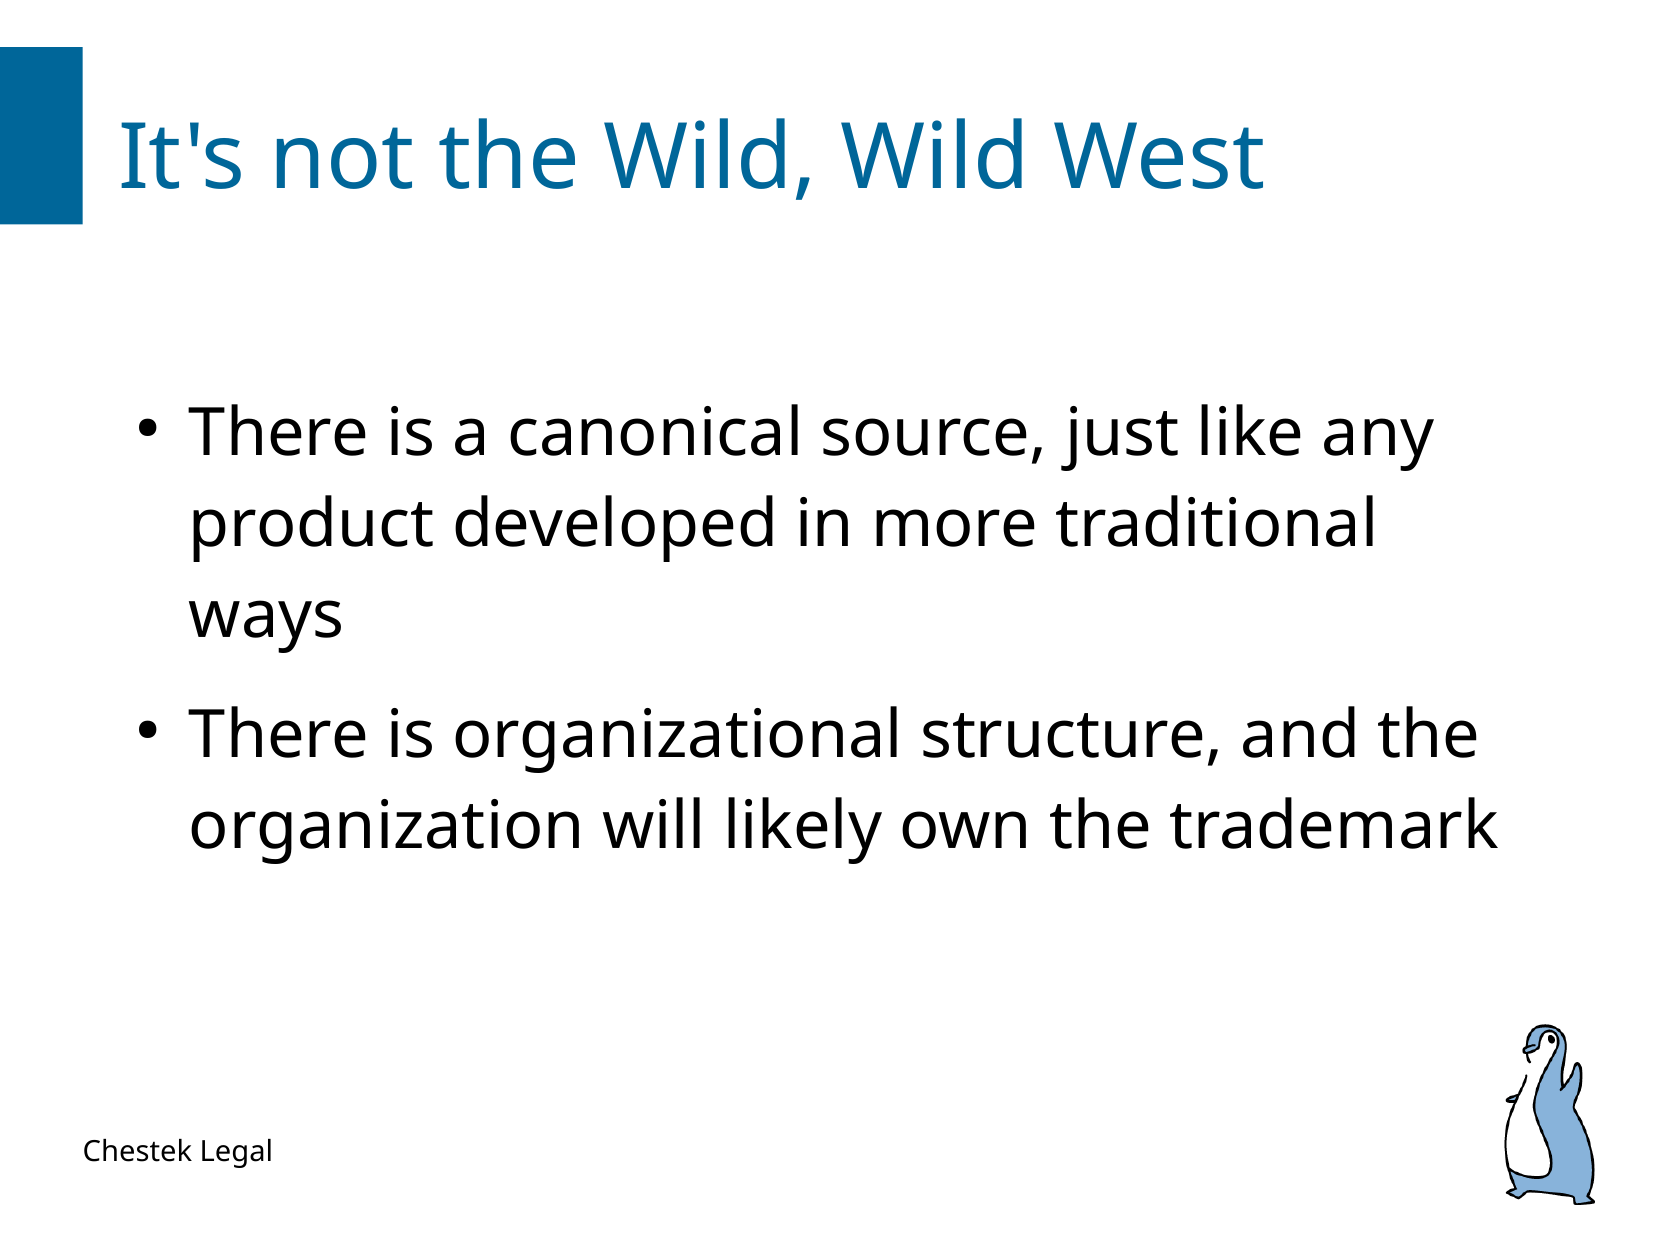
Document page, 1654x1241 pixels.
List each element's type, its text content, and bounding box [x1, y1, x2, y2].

list There is a canonical source, just like any product developed in more traditional ways There is organizational structure, and the organization will likely own the trademark [118, 384, 1536, 1104]
picture [1497, 1024, 1595, 1205]
title It's not the Wild, Wild West [118, 49, 1571, 257]
